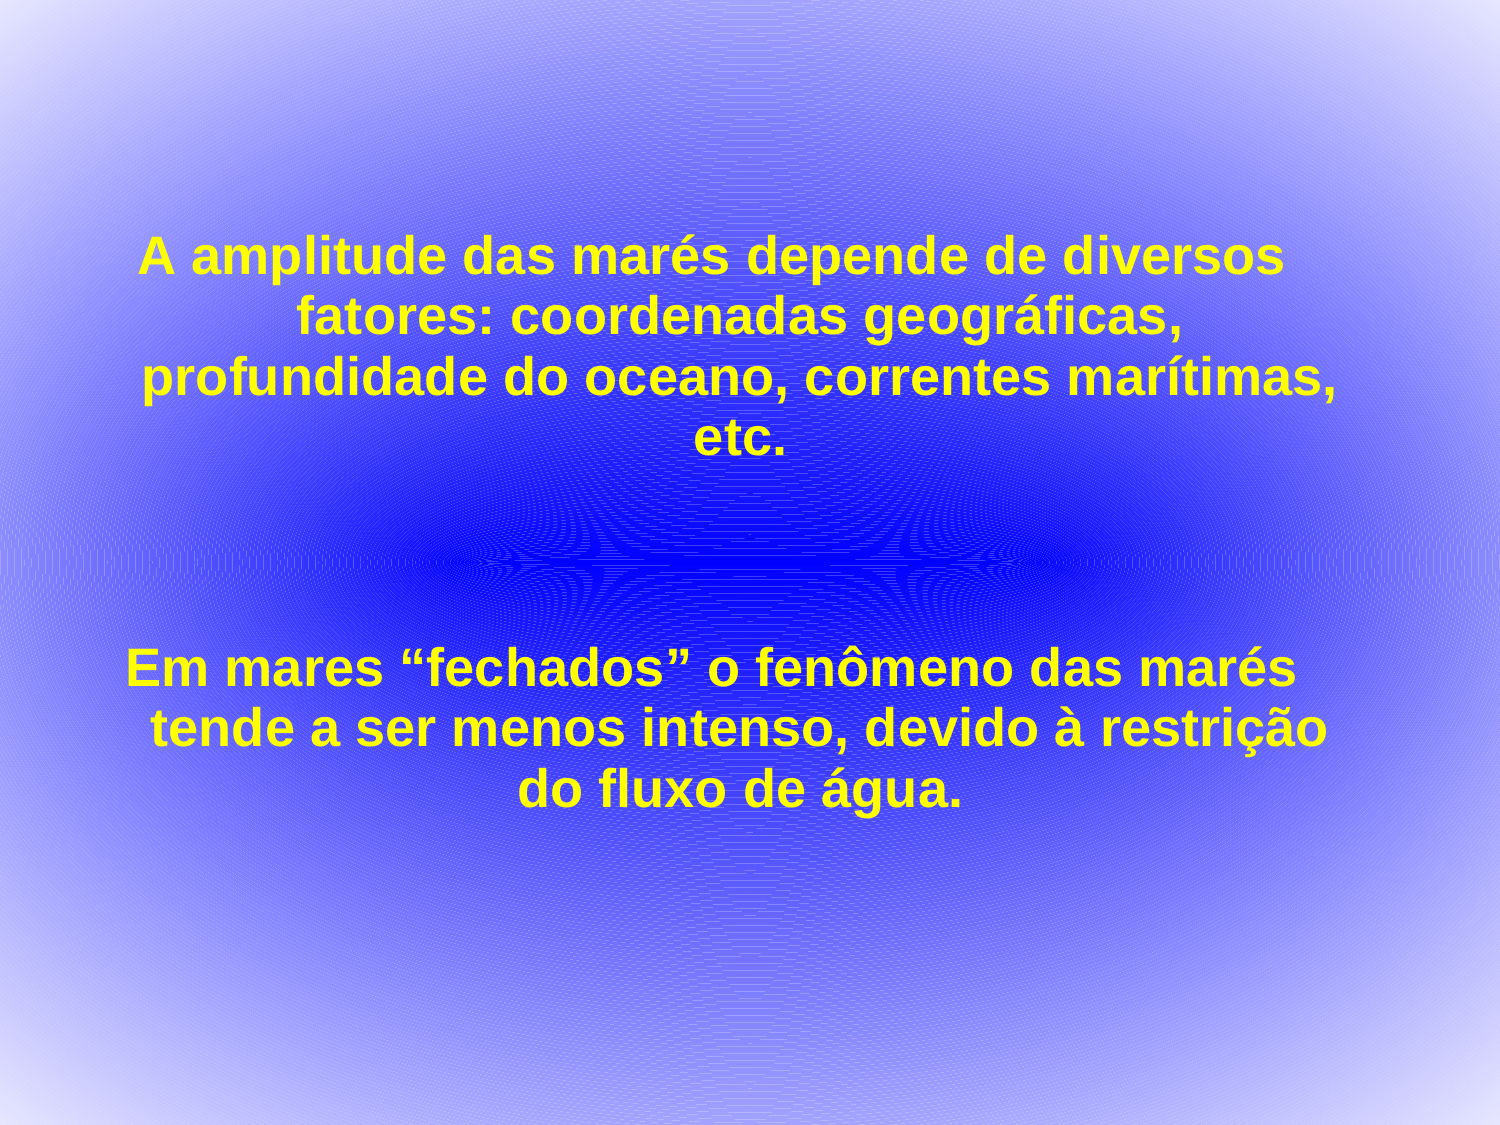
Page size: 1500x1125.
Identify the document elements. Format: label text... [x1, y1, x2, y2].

list A amplitude das marés depende de diversos fatores: coordenadas geográficas, profundidade do oceano, correntes marítimas, etc. Em mares “fechados” o fenômeno das marés tende a ser menos intenso, devido à restrição do fluxo de água. [75, 225, 1351, 905]
